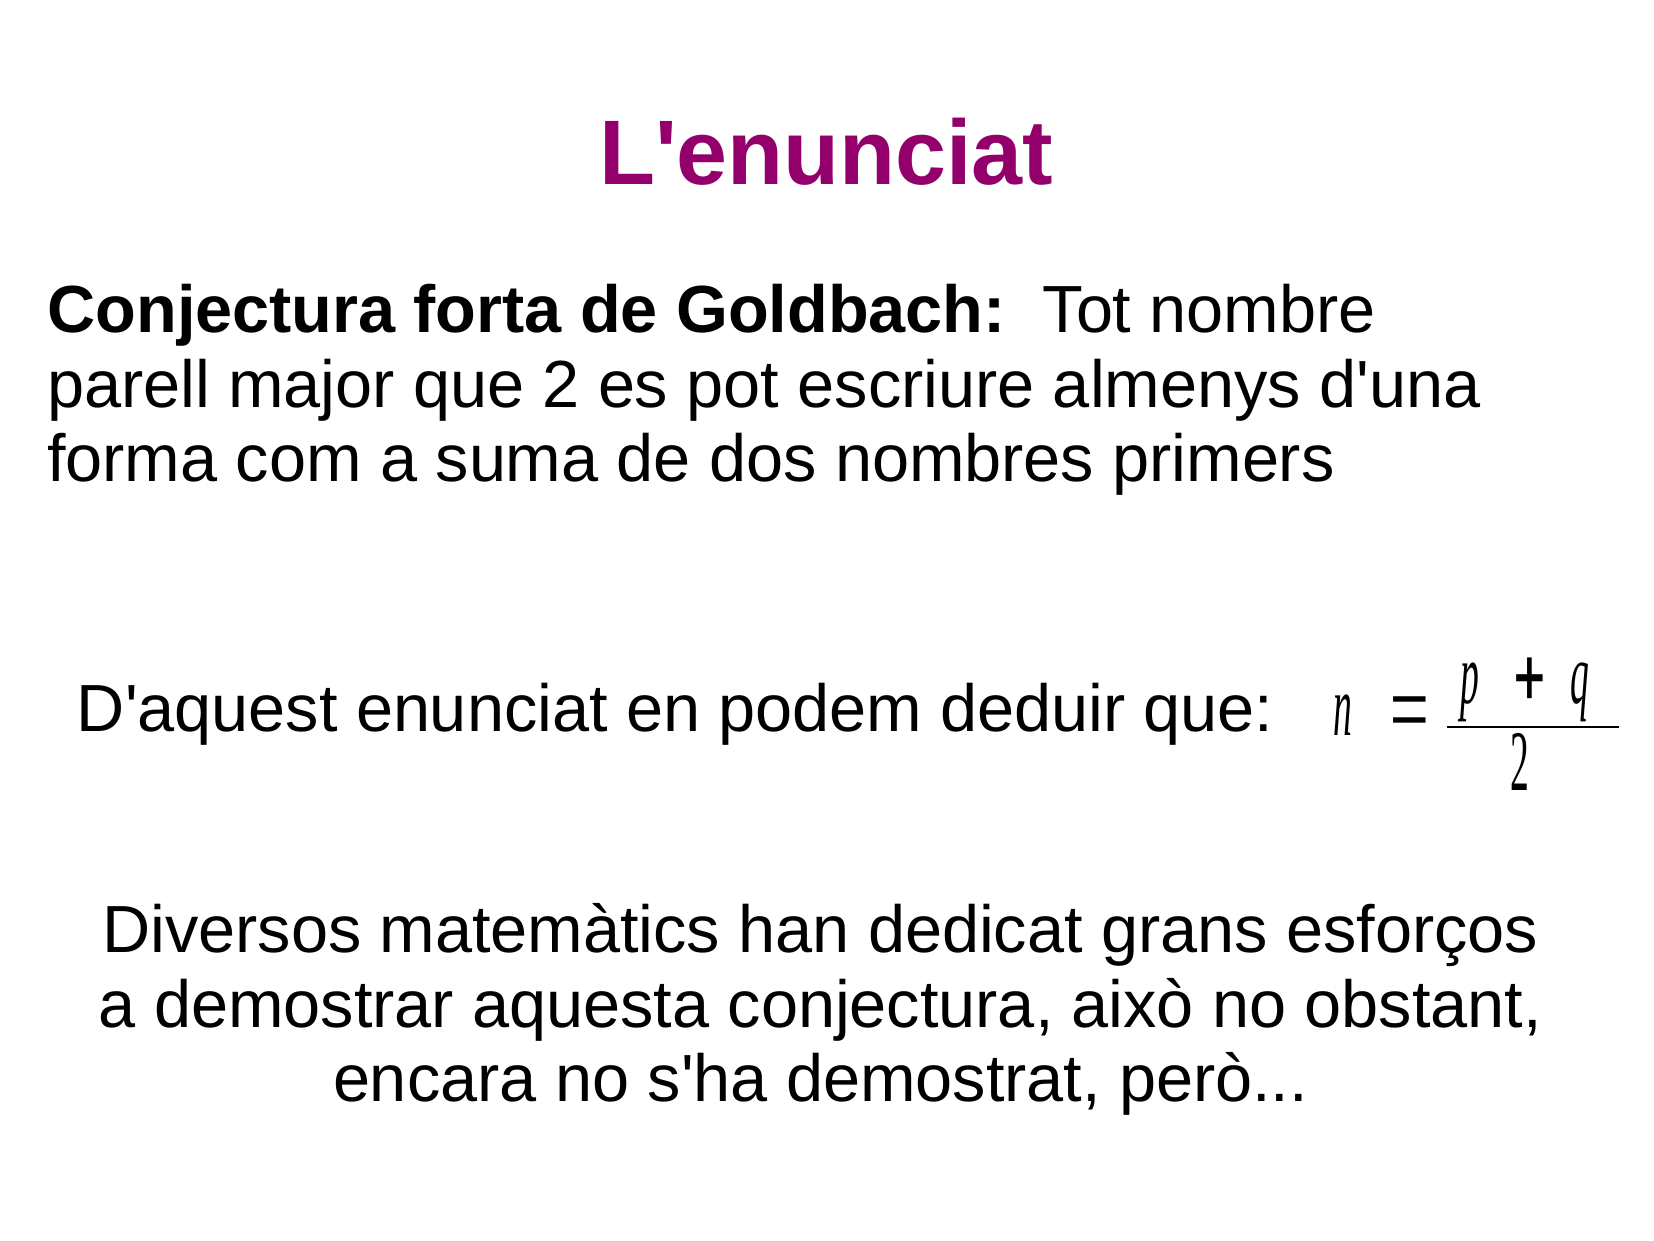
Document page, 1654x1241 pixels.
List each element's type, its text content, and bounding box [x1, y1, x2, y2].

subtitle Conjectura forta de Goldbach: Tot nombre parell major que 2 es pot escriure almenys d'una forma com a suma de dos nombres primers [47, 271, 1536, 497]
title L'enunciat [82, 49, 1571, 257]
text_box Diversos matemàtics han dedicat grans esforços a demostrar aquesta conjectura, això no obstant, encara no s'ha demostrat, però... [76, 891, 1565, 1117]
picture [1328, 649, 1625, 798]
text_box D'aquest enunciat en podem deduir que: [76, 620, 1565, 798]
